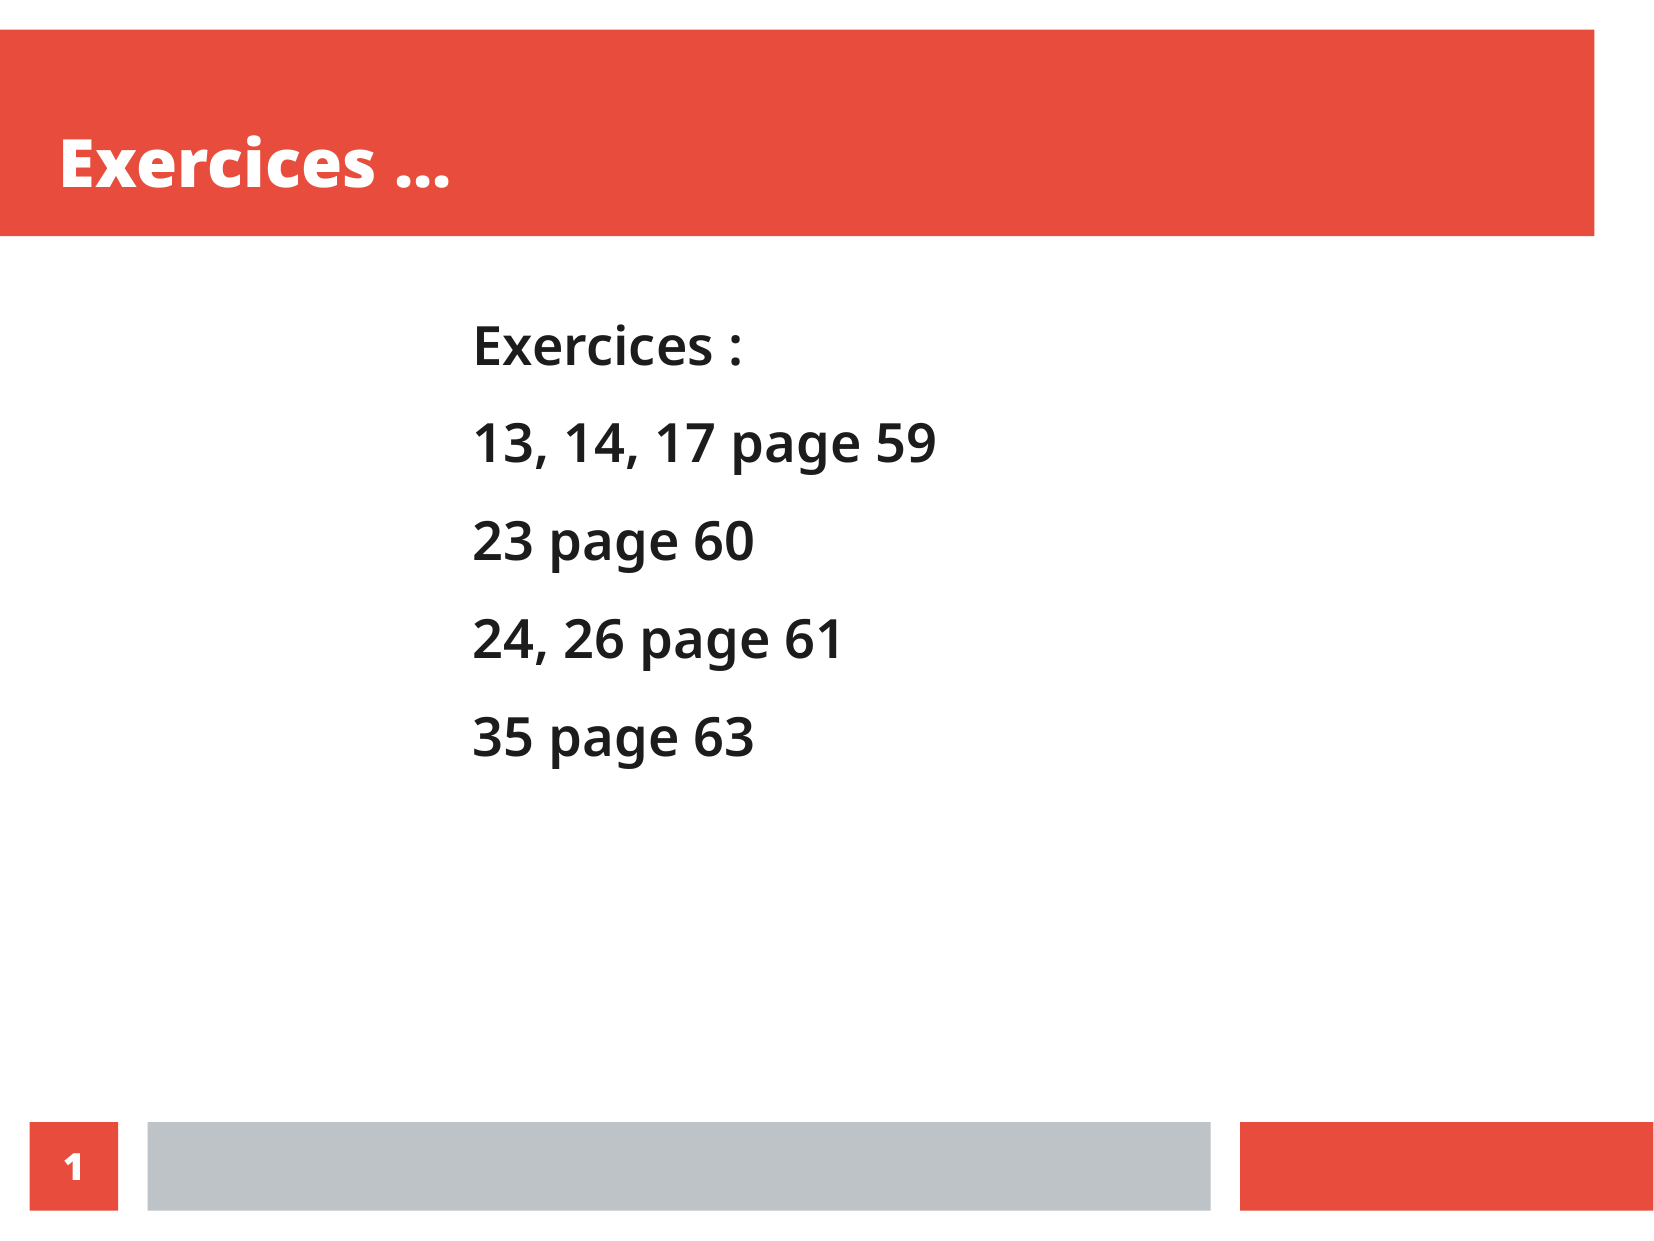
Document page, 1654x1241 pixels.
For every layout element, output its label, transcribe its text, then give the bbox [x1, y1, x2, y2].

list Exercices : 13, 14, 17 page 59 23 page 60 24, 26 page 61 35 page 63 [472, 307, 1040, 1016]
title Exercices ... [59, 59, 1595, 207]
